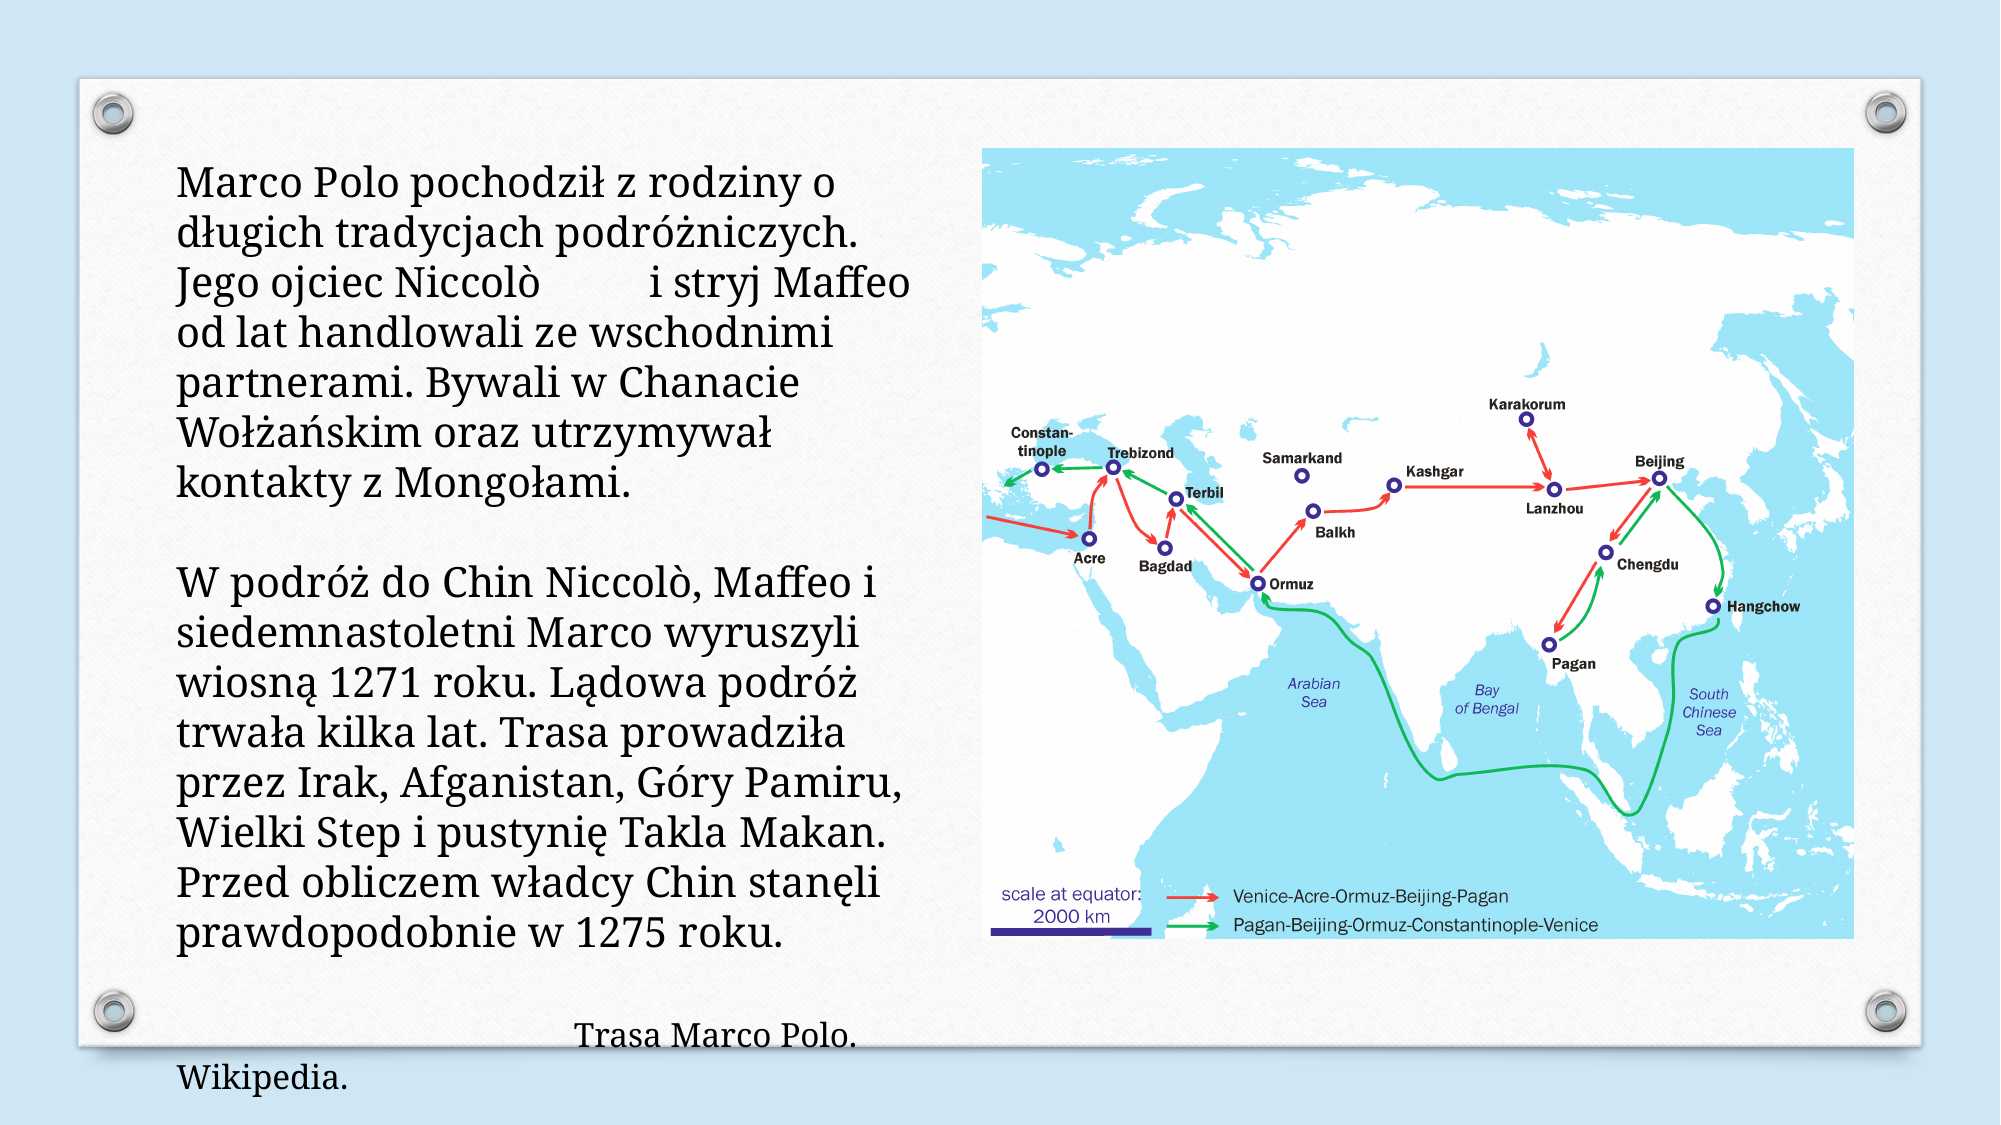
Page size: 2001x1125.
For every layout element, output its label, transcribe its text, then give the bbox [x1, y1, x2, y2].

text_box Marco Polo pochodził z rodziny o długich tradycjach podróżniczych. Jego ojciec Niccolò i stryj Maffeo od lat handlowali ze wschodnimi partnerami. Bywali w Chanacie Wołżańskim oraz utrzymywał kontakty z Mongołami. W podróż do Chin Niccolò, Maffeo i siedemnastoletni Marco wyruszyli wiosną 1271 roku. Lądowa podróż trwała kilka lat. Trasa prowadziła przez Irak, Afganistan, Góry Pamiru, Wielki Step i pustynię Takla Makan. Przed obliczem władcy Chin stanęli prawdopodobnie w 1275 roku. Trasa Marco Polo. Wikipedia. [161, 148, 969, 1125]
picture [0, 0, 2000, 1125]
